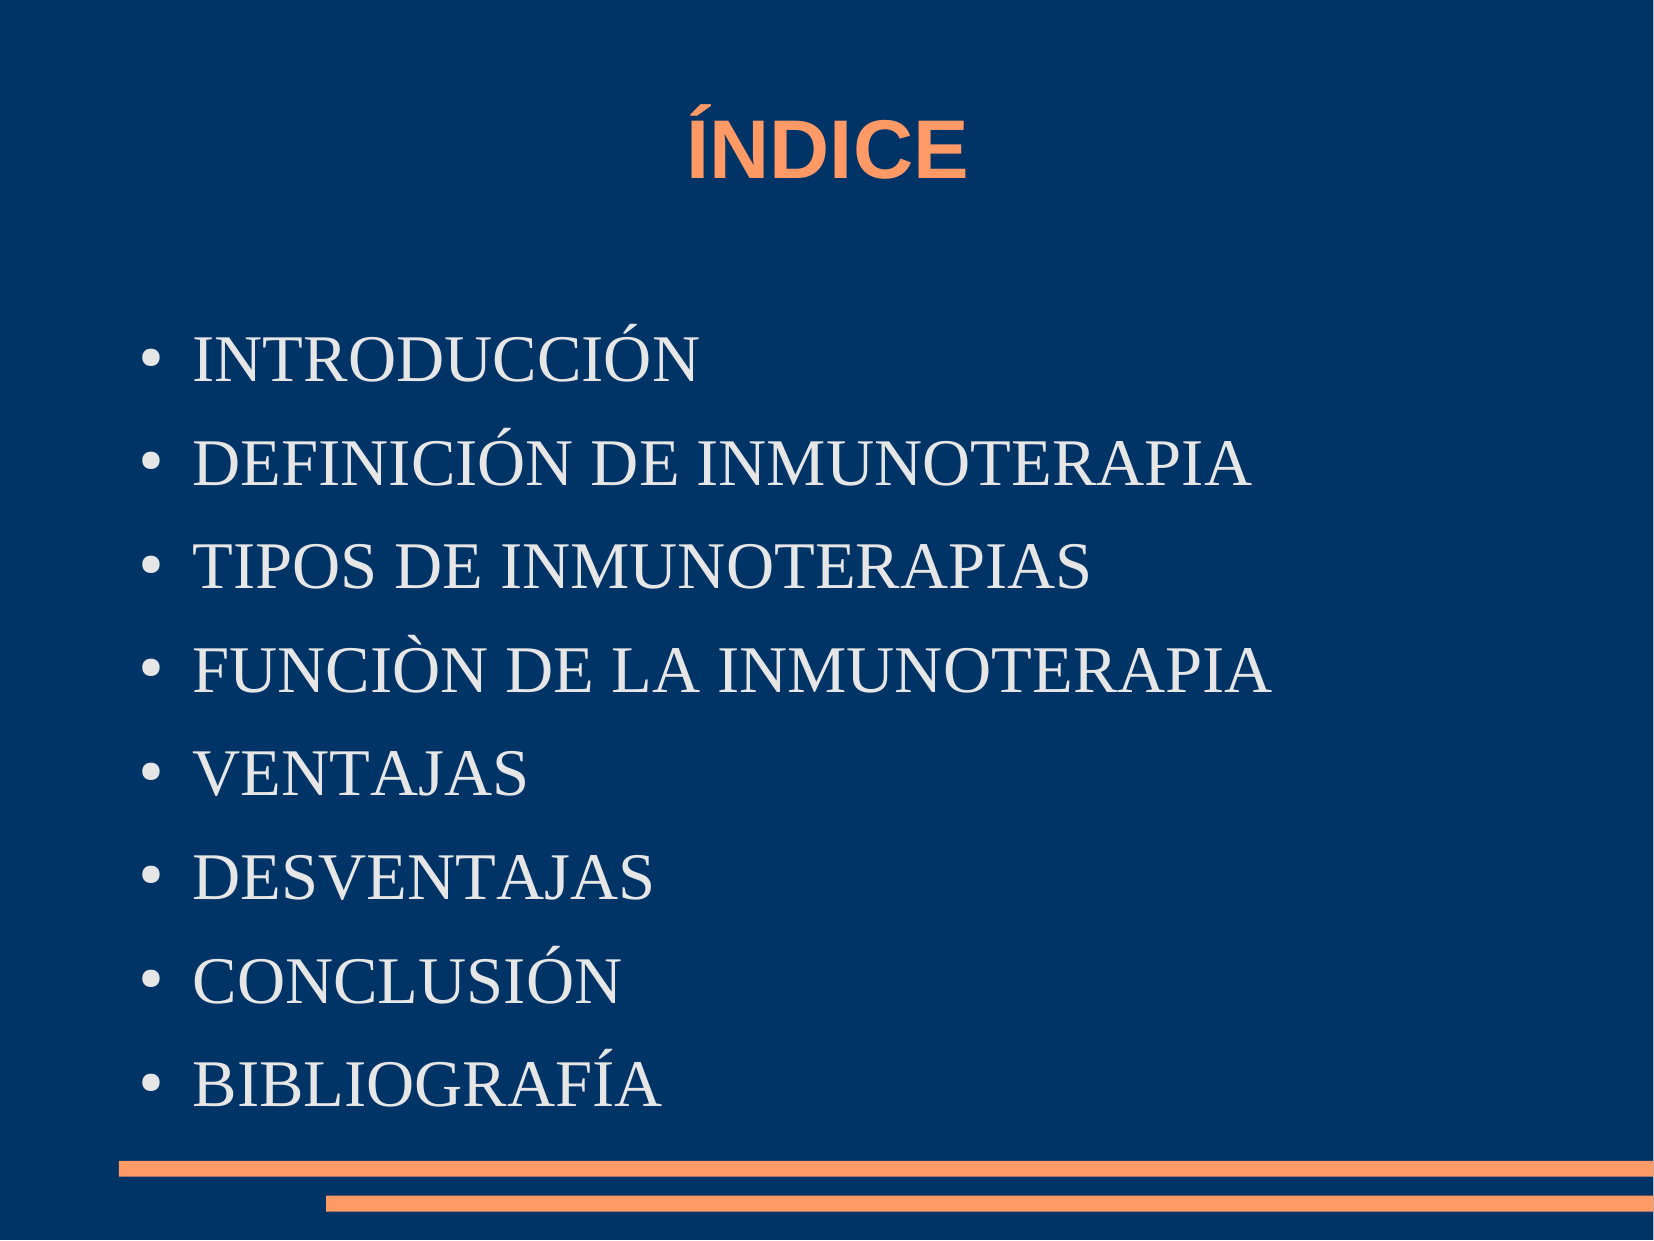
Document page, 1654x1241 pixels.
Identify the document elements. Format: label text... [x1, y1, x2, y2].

list INTRODUCCIÓN DEFINICIÓN DE INMUNOTERAPIA TIPOS DE INMUNOTERAPIAS FUNCIÒN DE LA INMUNOTERAPIA VENTAJAS DESVENTAJAS CONCLUSIÓN BIBLIOGRAFÍA [121, 322, 1561, 1126]
title ÍNDICE [121, 46, 1534, 254]
